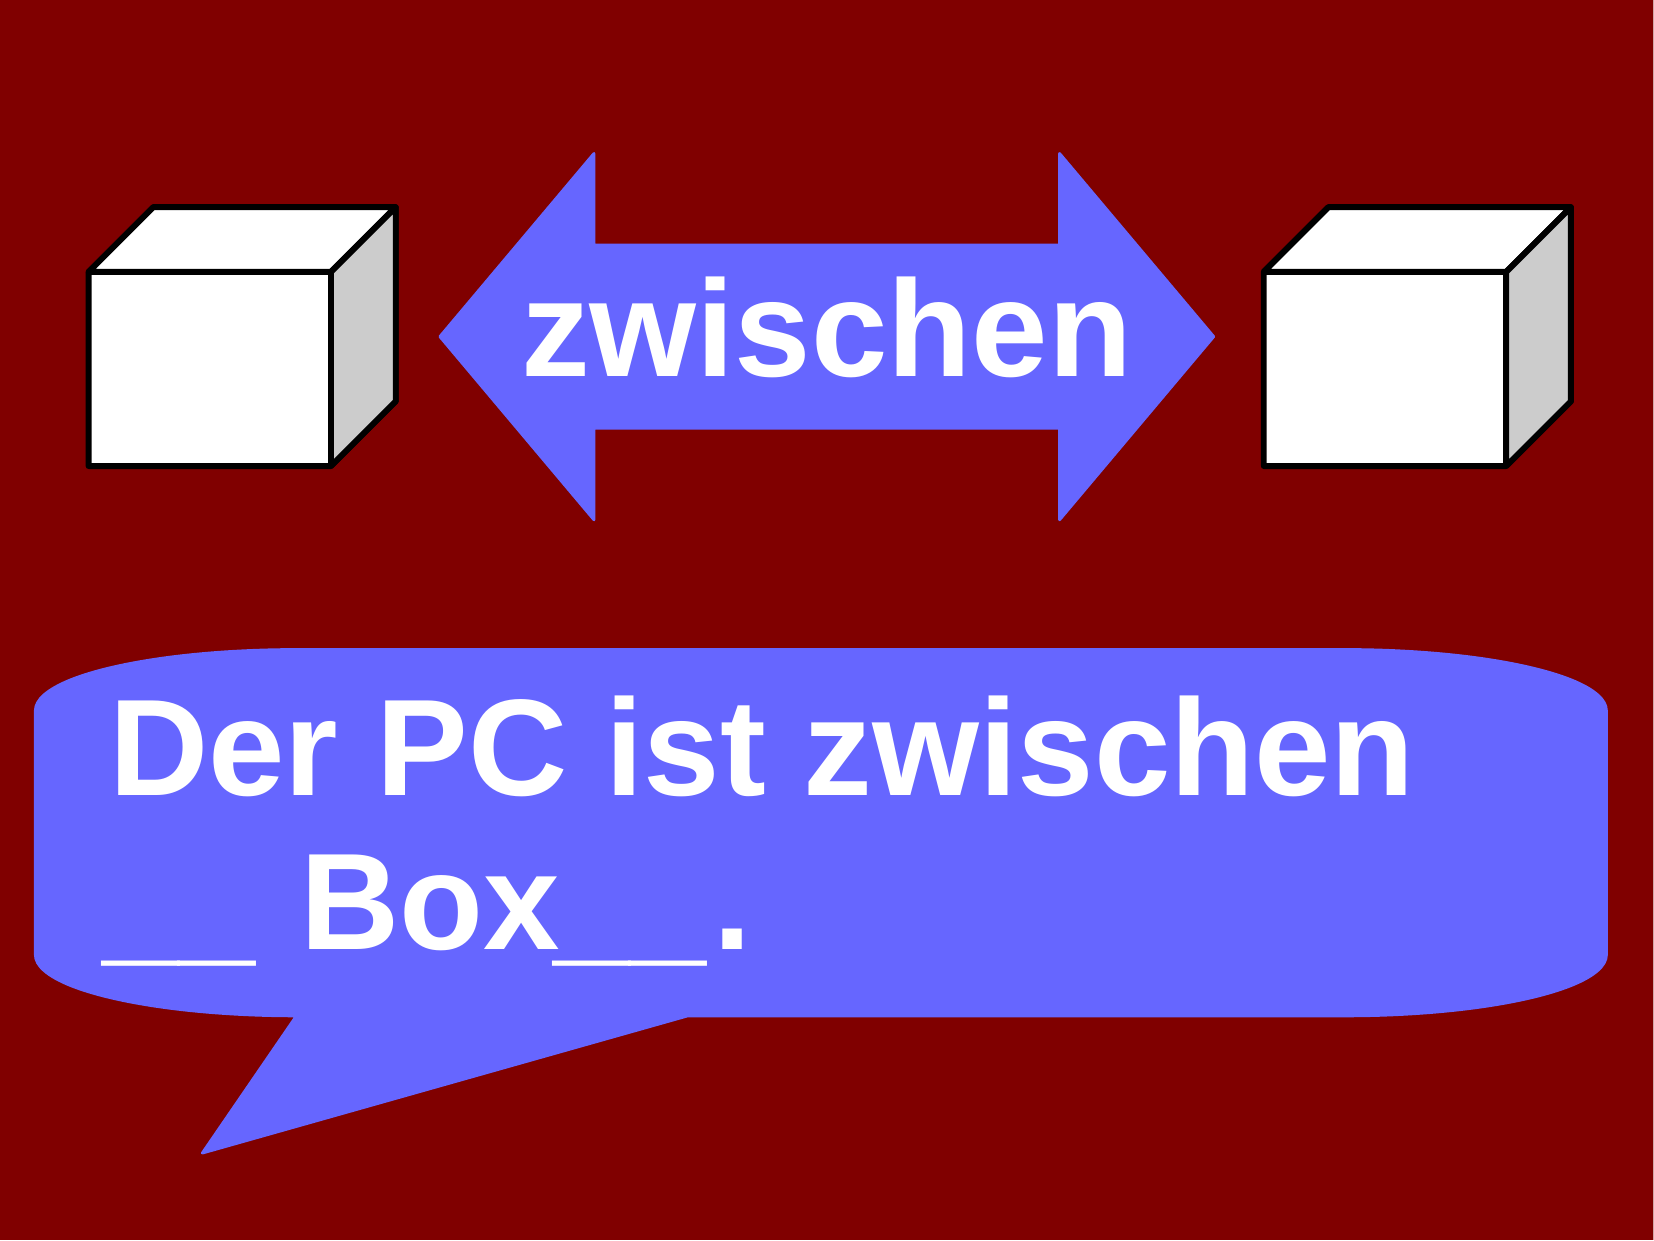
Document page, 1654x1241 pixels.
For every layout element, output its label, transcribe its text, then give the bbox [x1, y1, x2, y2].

text_box Der PC ist zwischen __ Box__. [94, 663, 1544, 987]
text_box [517, 153, 594, 244]
text_box [133, 649, 1509, 663]
text_box [505, 414, 1149, 520]
text_box [1161, 274, 1214, 400]
text_box [1059, 153, 1136, 244]
text_box [439, 273, 493, 400]
text_box [88, 207, 396, 467]
text_box [1263, 207, 1571, 467]
text_box [35, 671, 1607, 1153]
text_box zwischen [493, 244, 1161, 414]
